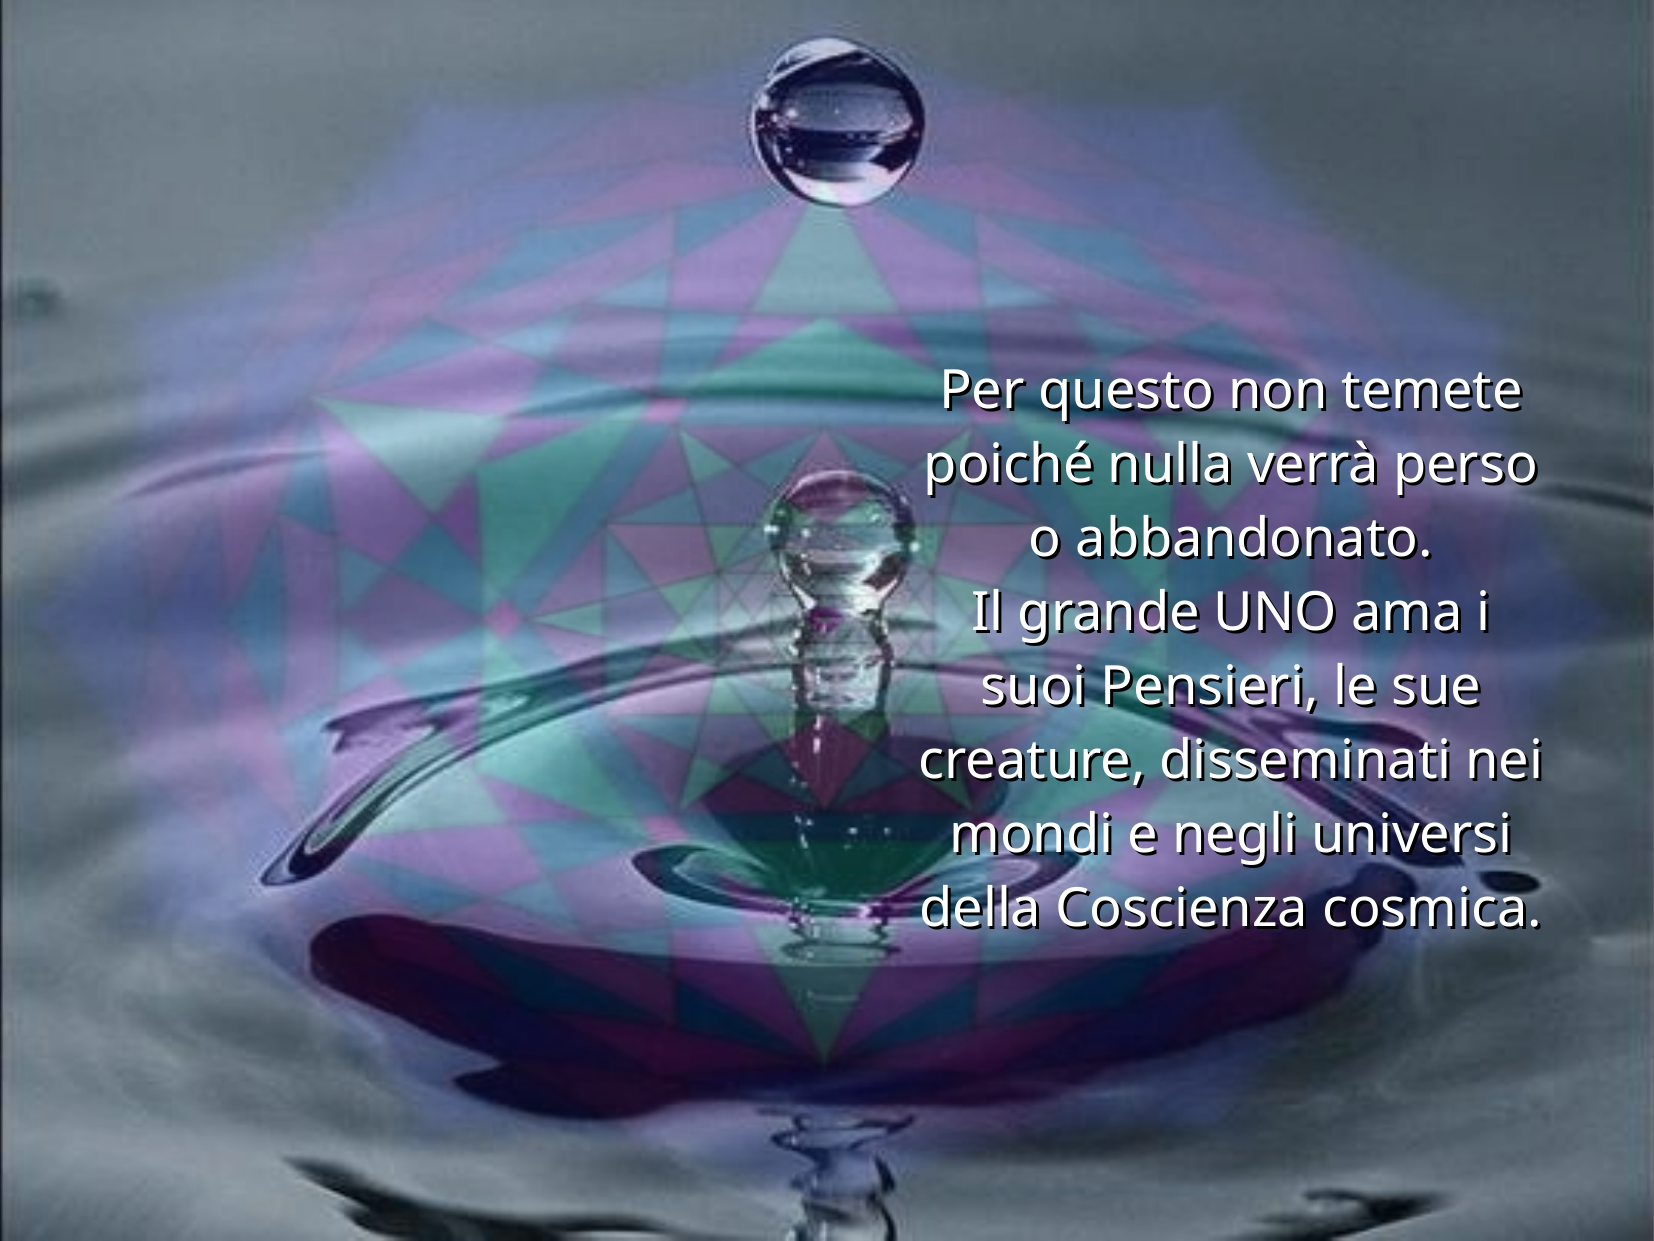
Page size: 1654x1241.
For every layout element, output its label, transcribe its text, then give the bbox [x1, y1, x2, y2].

picture [0, 0, 1654, 1241]
title Per questo non temete poiché nulla verrà perso o abbandonato. Il grande UNO ama i suoi Pensieri, le sue creature, disseminati nei mondi e negli universi della Coscienza cosmica. [915, 295, 1548, 999]
